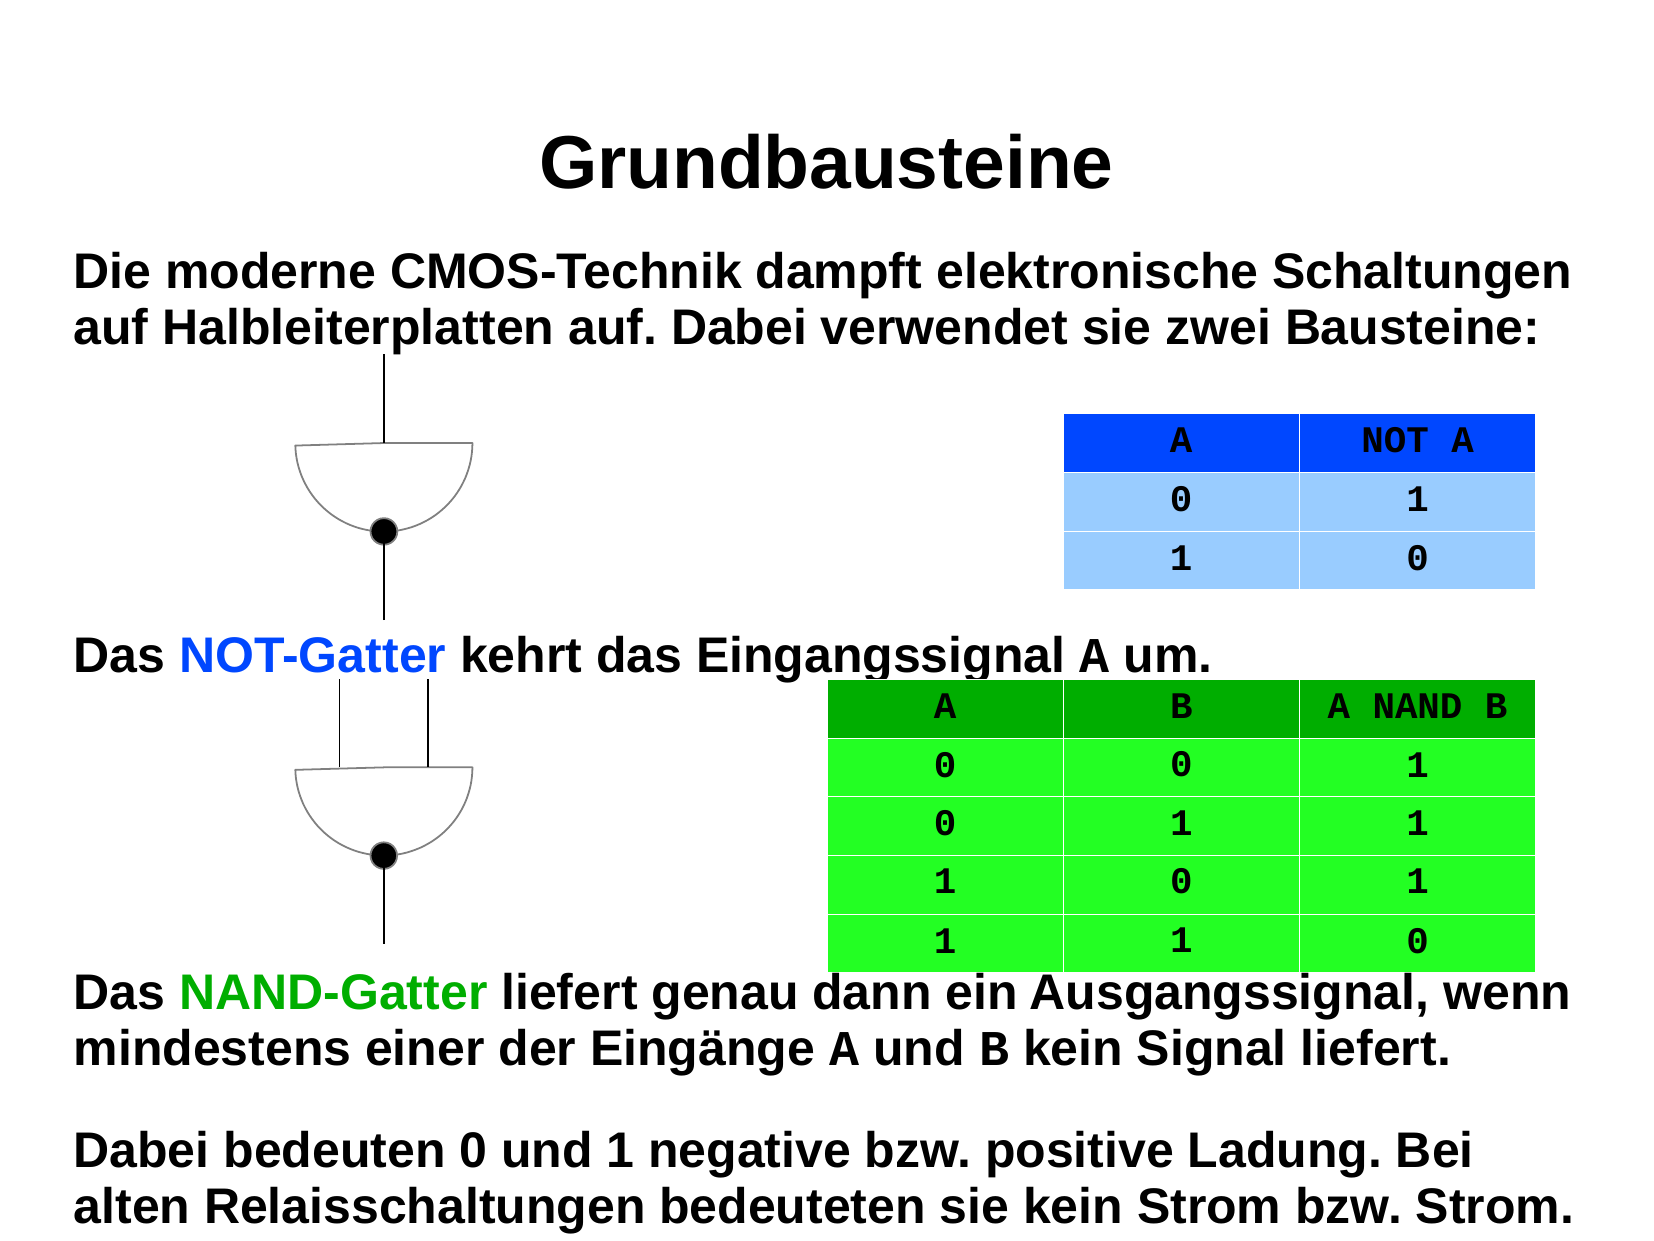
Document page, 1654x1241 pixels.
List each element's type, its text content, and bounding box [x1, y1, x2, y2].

table_cell 1 [1064, 532, 1299, 589]
table_cell 1 [1300, 797, 1535, 855]
table_cell 1 [1064, 915, 1299, 956]
table_cell 0 [1300, 915, 1535, 956]
table_cell 1 [1064, 797, 1299, 855]
table_cell 0 [828, 797, 1063, 855]
table_cell 0 [1064, 473, 1299, 531]
table_cell 0 [1064, 856, 1299, 914]
table_cell 1 [828, 856, 1063, 914]
table_cell 1 [1300, 739, 1535, 796]
text_box Die moderne CMOS-Technik dampft elektronische Schaltungen auf Halbleiterplatten auf. Dabei verwendet sie zwei Bausteine: [59, 236, 1595, 366]
table_cell 1 [828, 915, 1063, 956]
table_header A [1064, 414, 1299, 472]
table_cell 0 [1064, 739, 1299, 796]
text_box [295, 443, 473, 545]
text_box Das NOT-Gatter kehrt das Eingangssignal A um. [59, 620, 1595, 697]
text_box Das NAND-Gatter liefert genau dann ein Ausgangssignal, wenn mindestens einer der Eingänge A und B kein Signal liefert. Dabei bedeuten 0 und 1 negative bzw. positive Ladung. Bei alten Relaisschaltungen bedeuteten sie kein Strom bzw. Strom. [59, 956, 1595, 1241]
table_header B [1064, 680, 1299, 738]
table_cell 0 [828, 739, 1063, 796]
title Grundbausteine [88, 78, 1565, 236]
table_cell 1 [1300, 856, 1535, 914]
table_header A [828, 680, 1063, 738]
table_cell 1 [1300, 473, 1535, 531]
table_header NOT A [1300, 414, 1535, 472]
table_cell 0 [1300, 532, 1535, 589]
text_box [295, 767, 473, 869]
table_header A NAND B [1300, 680, 1535, 738]
